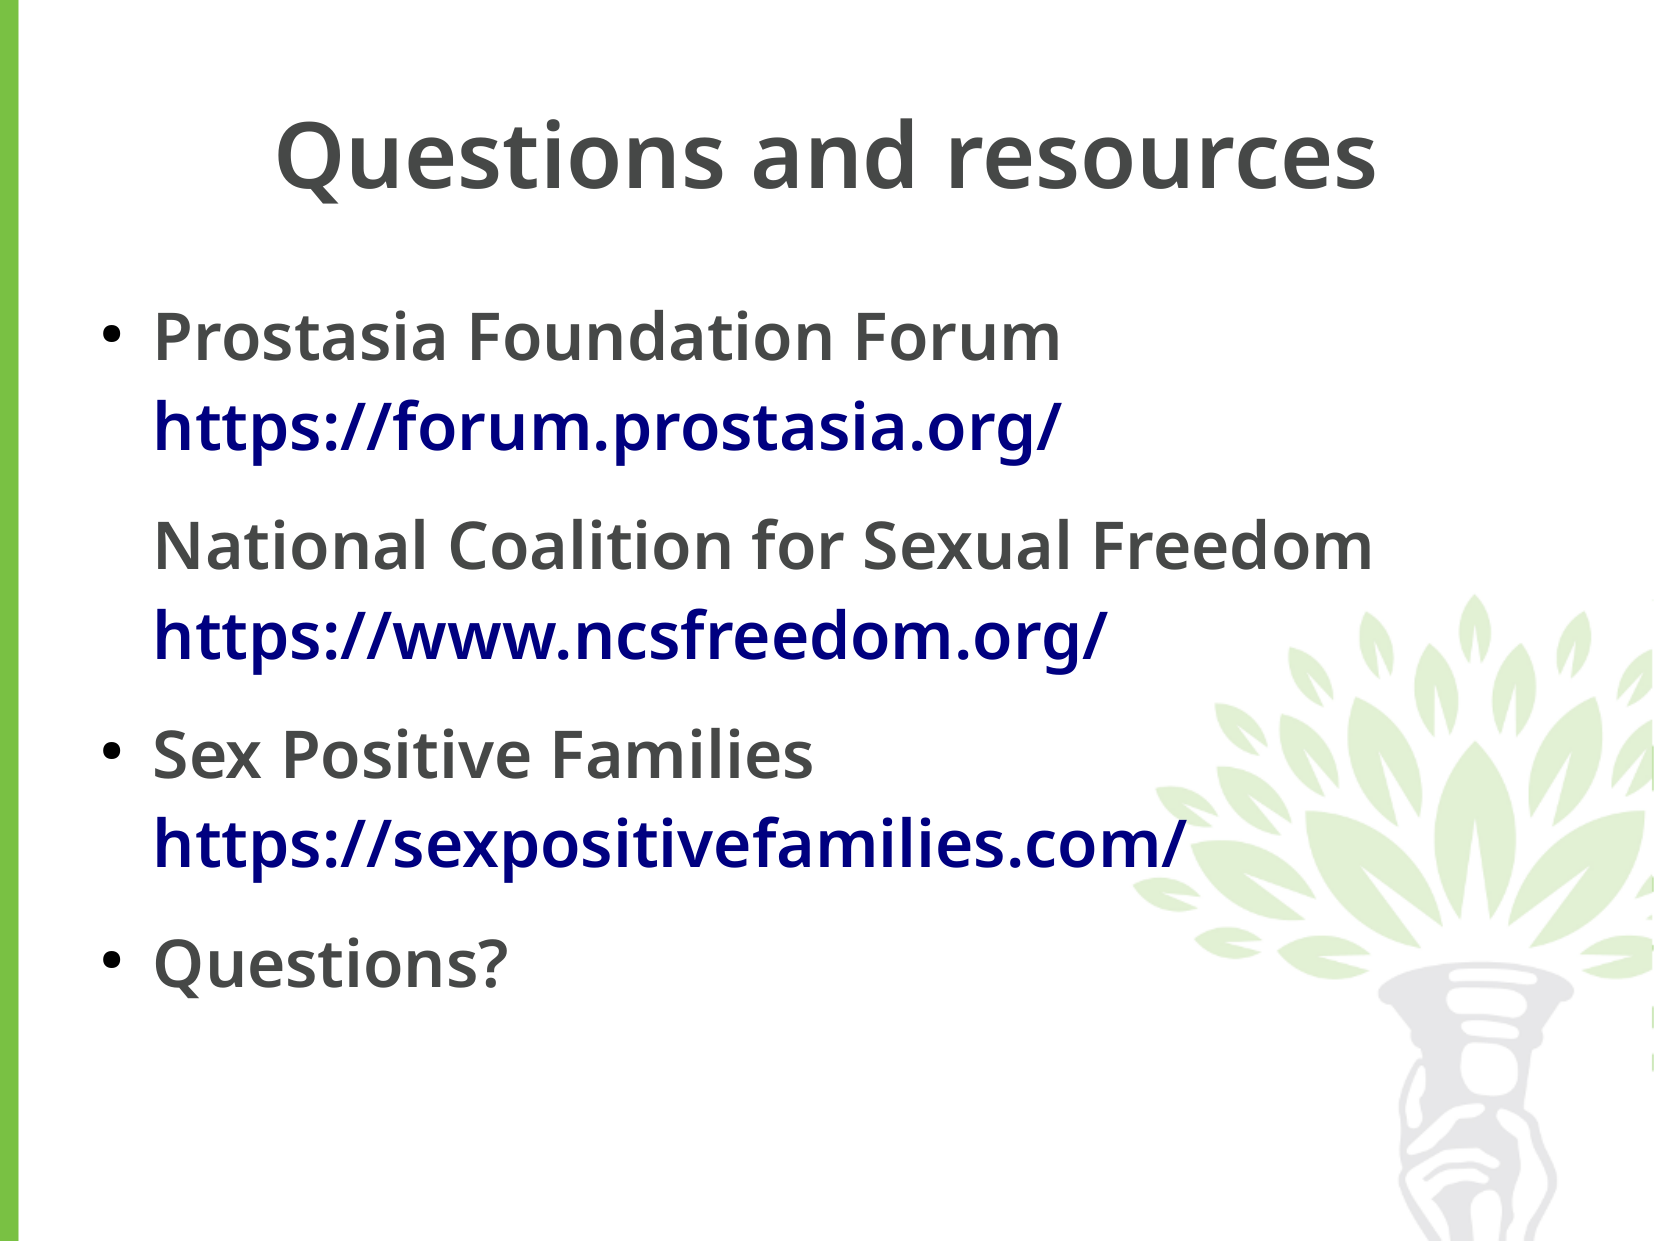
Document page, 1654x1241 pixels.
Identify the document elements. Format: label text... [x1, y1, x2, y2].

title Questions and resources [82, 49, 1571, 257]
list Prostasia Foundation Forum https://forum.prostasia.org/ National Coalition for Sexual Freedom https://www.ncsfreedom.org/ Sex Positive Families https://sexpositivefamilies.com/ Questions? [82, 290, 1571, 1010]
picture [0, 0, 1654, 1241]
